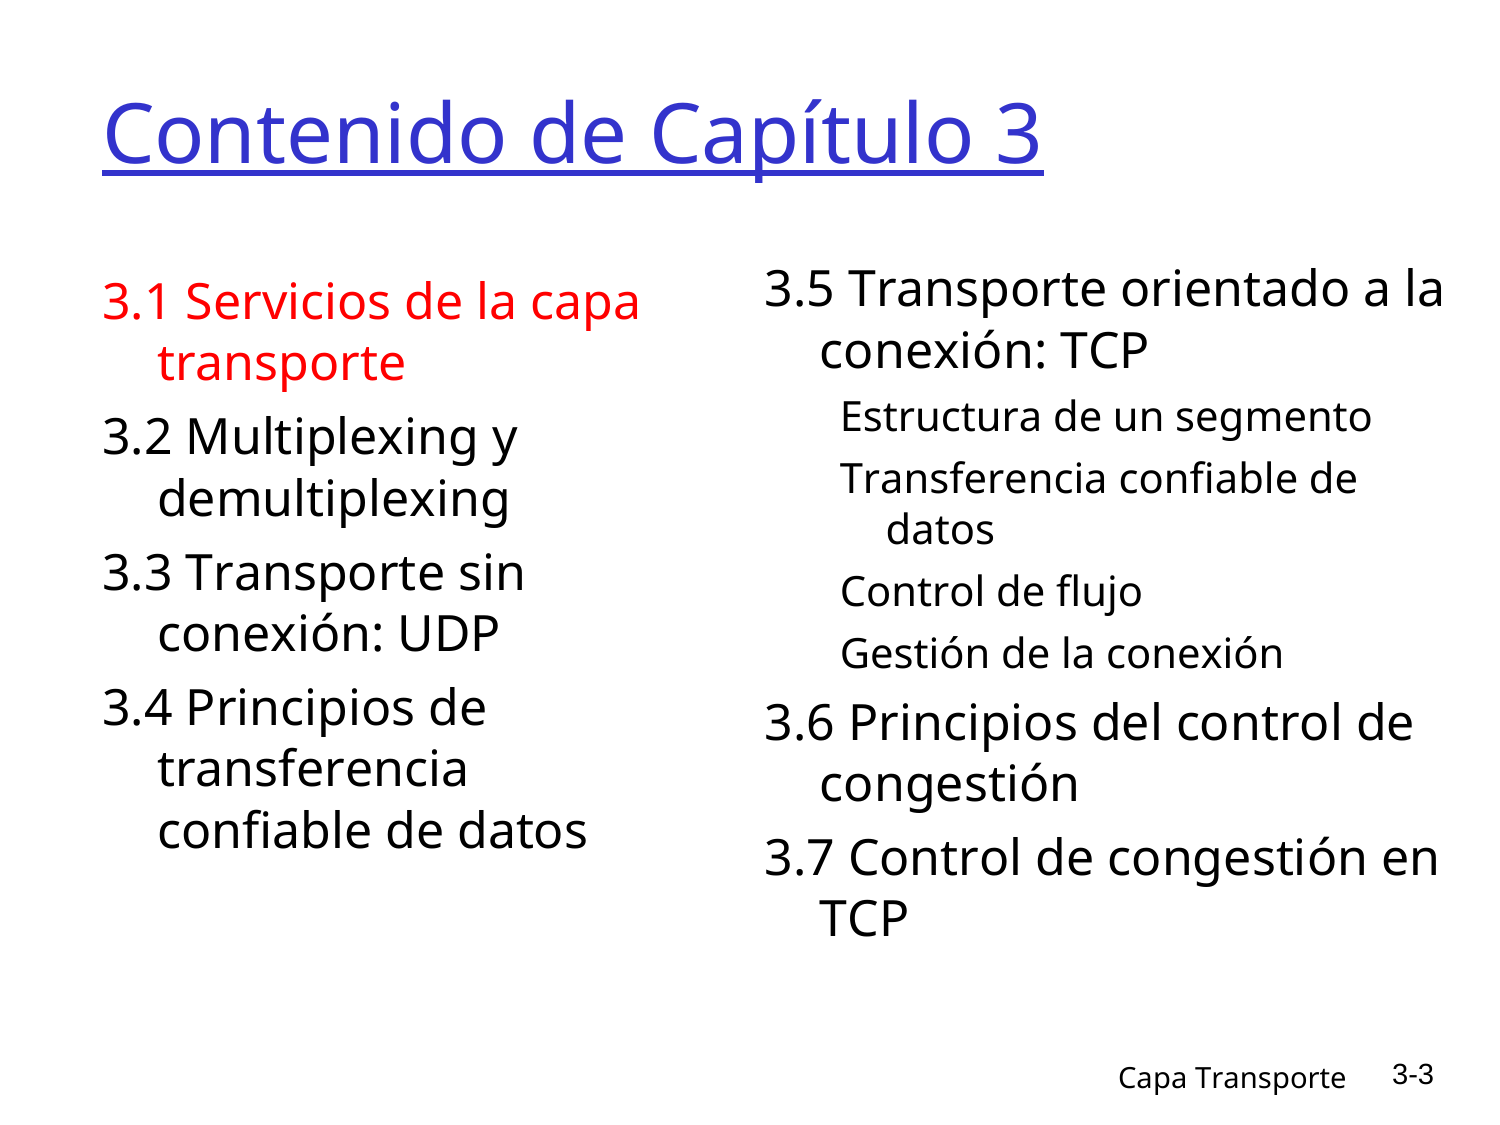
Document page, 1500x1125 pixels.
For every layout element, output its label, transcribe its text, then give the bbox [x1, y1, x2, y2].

list 3.1 Servicios de la capa transporte 3.2 Multiplexing y demultiplexing 3.3 Transporte sin conexión: UDP 3.4 Principios de transferencia confiable de datos [87, 262, 713, 1026]
title Contenido de Capítulo 3 [87, 37, 1363, 225]
list 3.5 Transporte orientado a la conexión: TCP Estructura de un segmento Transferencia confiable de datos Control de flujo Gestión de la conexión 3.6 Principios del control de congestión 3.7 Control de congestión en TCP [750, 249, 1463, 1013]
